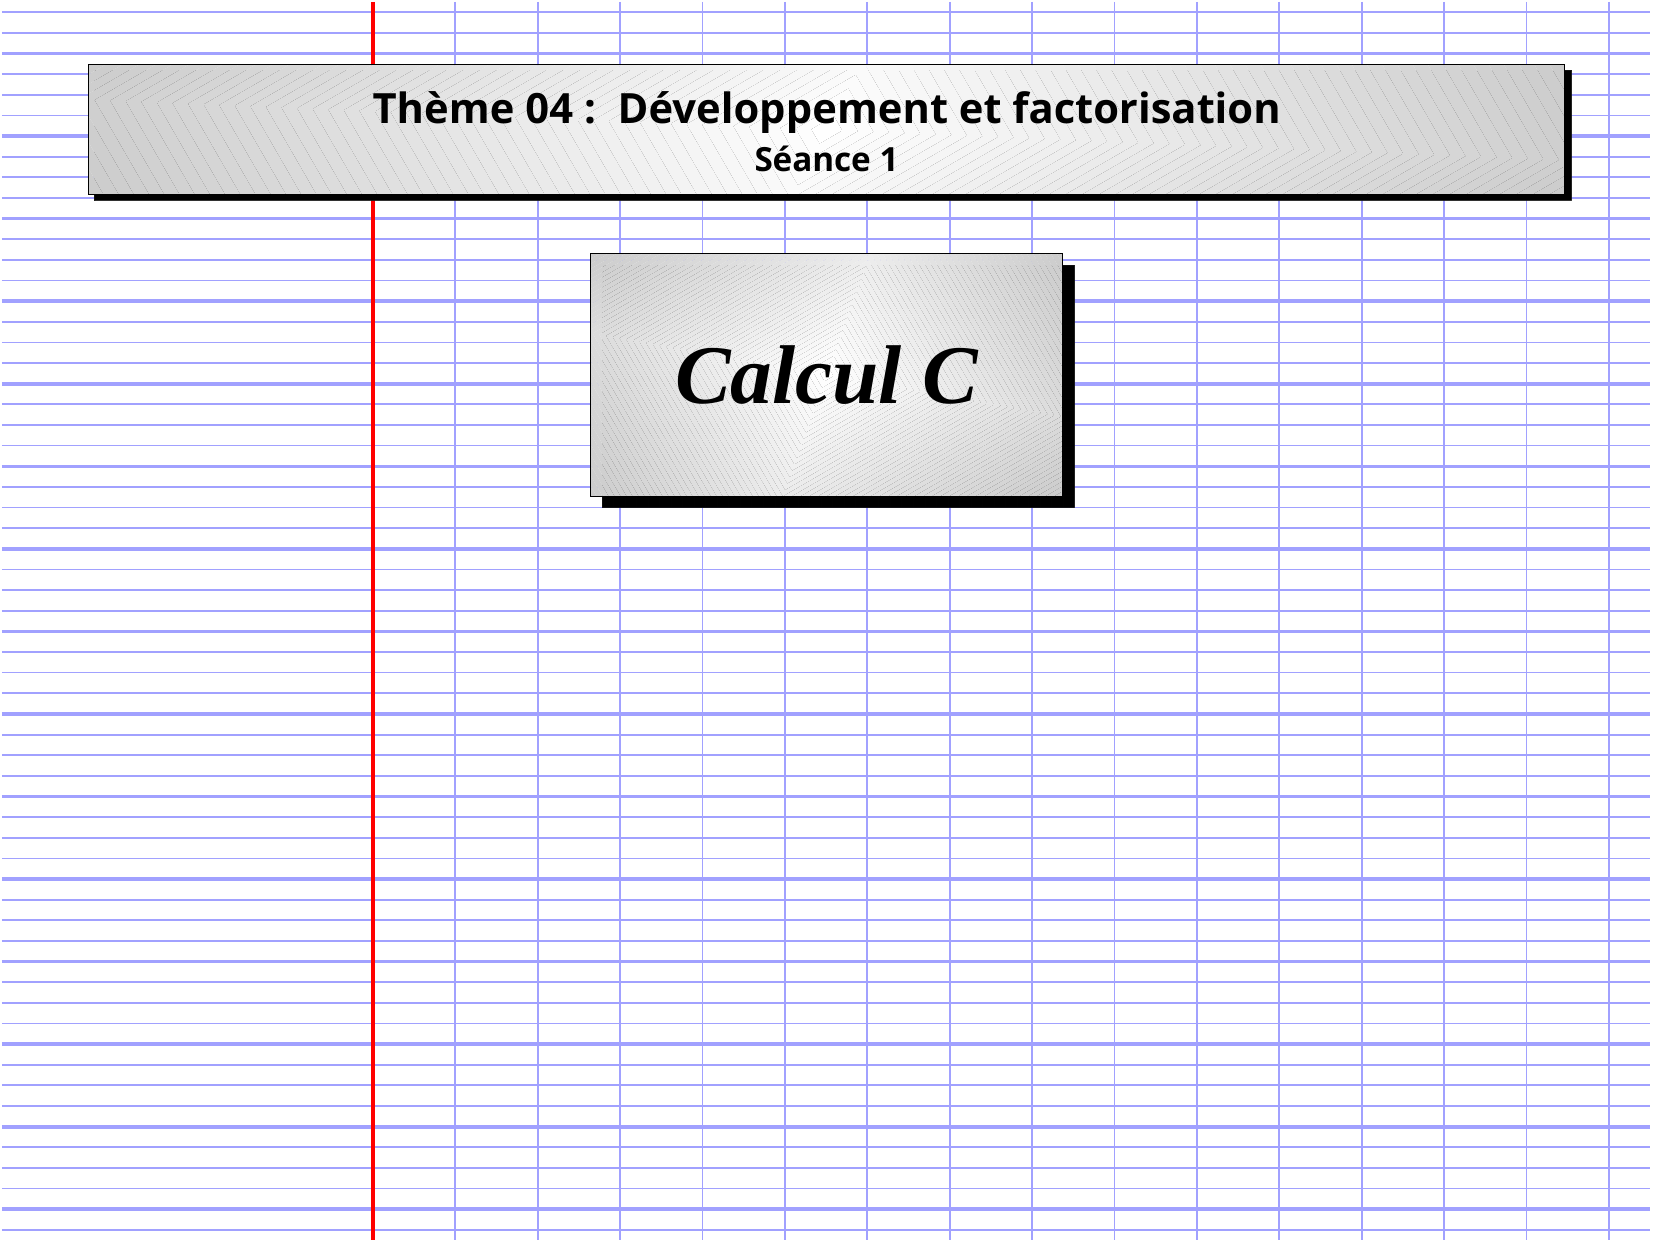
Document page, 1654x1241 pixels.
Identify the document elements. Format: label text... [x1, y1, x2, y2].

text_box Thème 04 : Développement et factorisation Séance 1 [88, 64, 1565, 195]
text_box Calcul C [590, 253, 1063, 497]
picture [0, 0, 1654, 1241]
